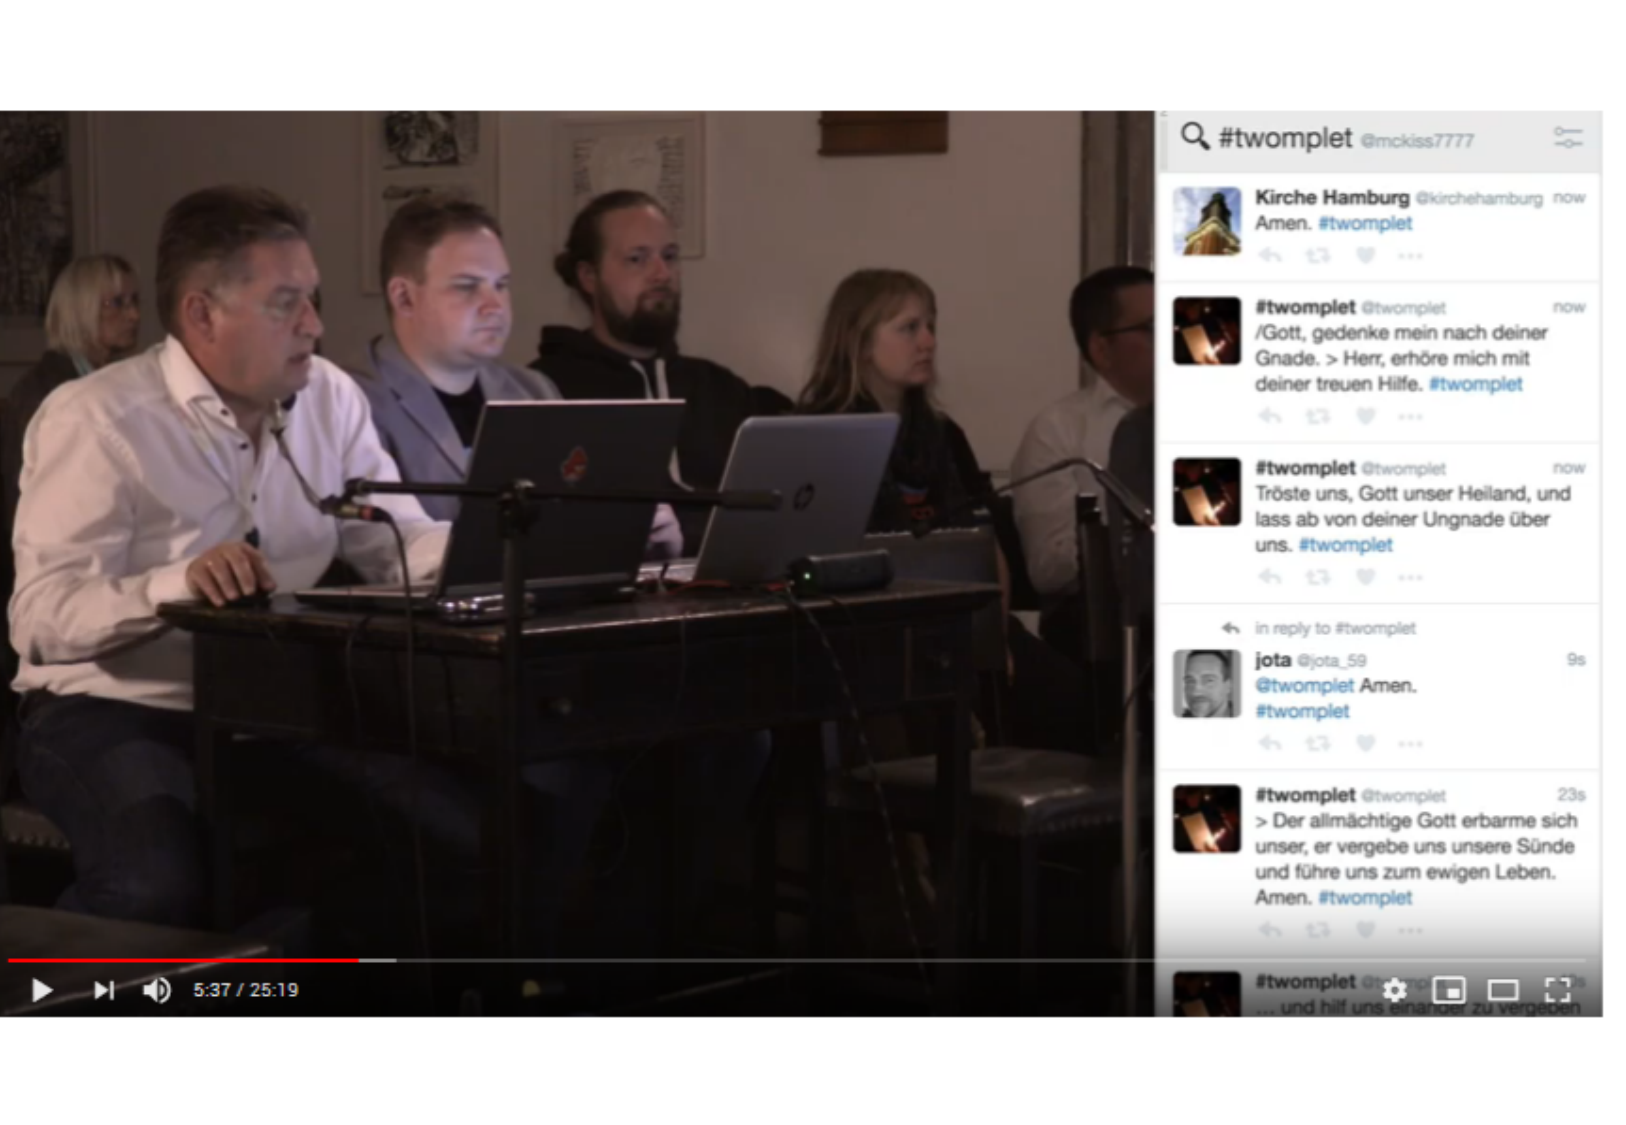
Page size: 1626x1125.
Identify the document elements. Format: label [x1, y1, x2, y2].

picture [0, 98, 1626, 1042]
